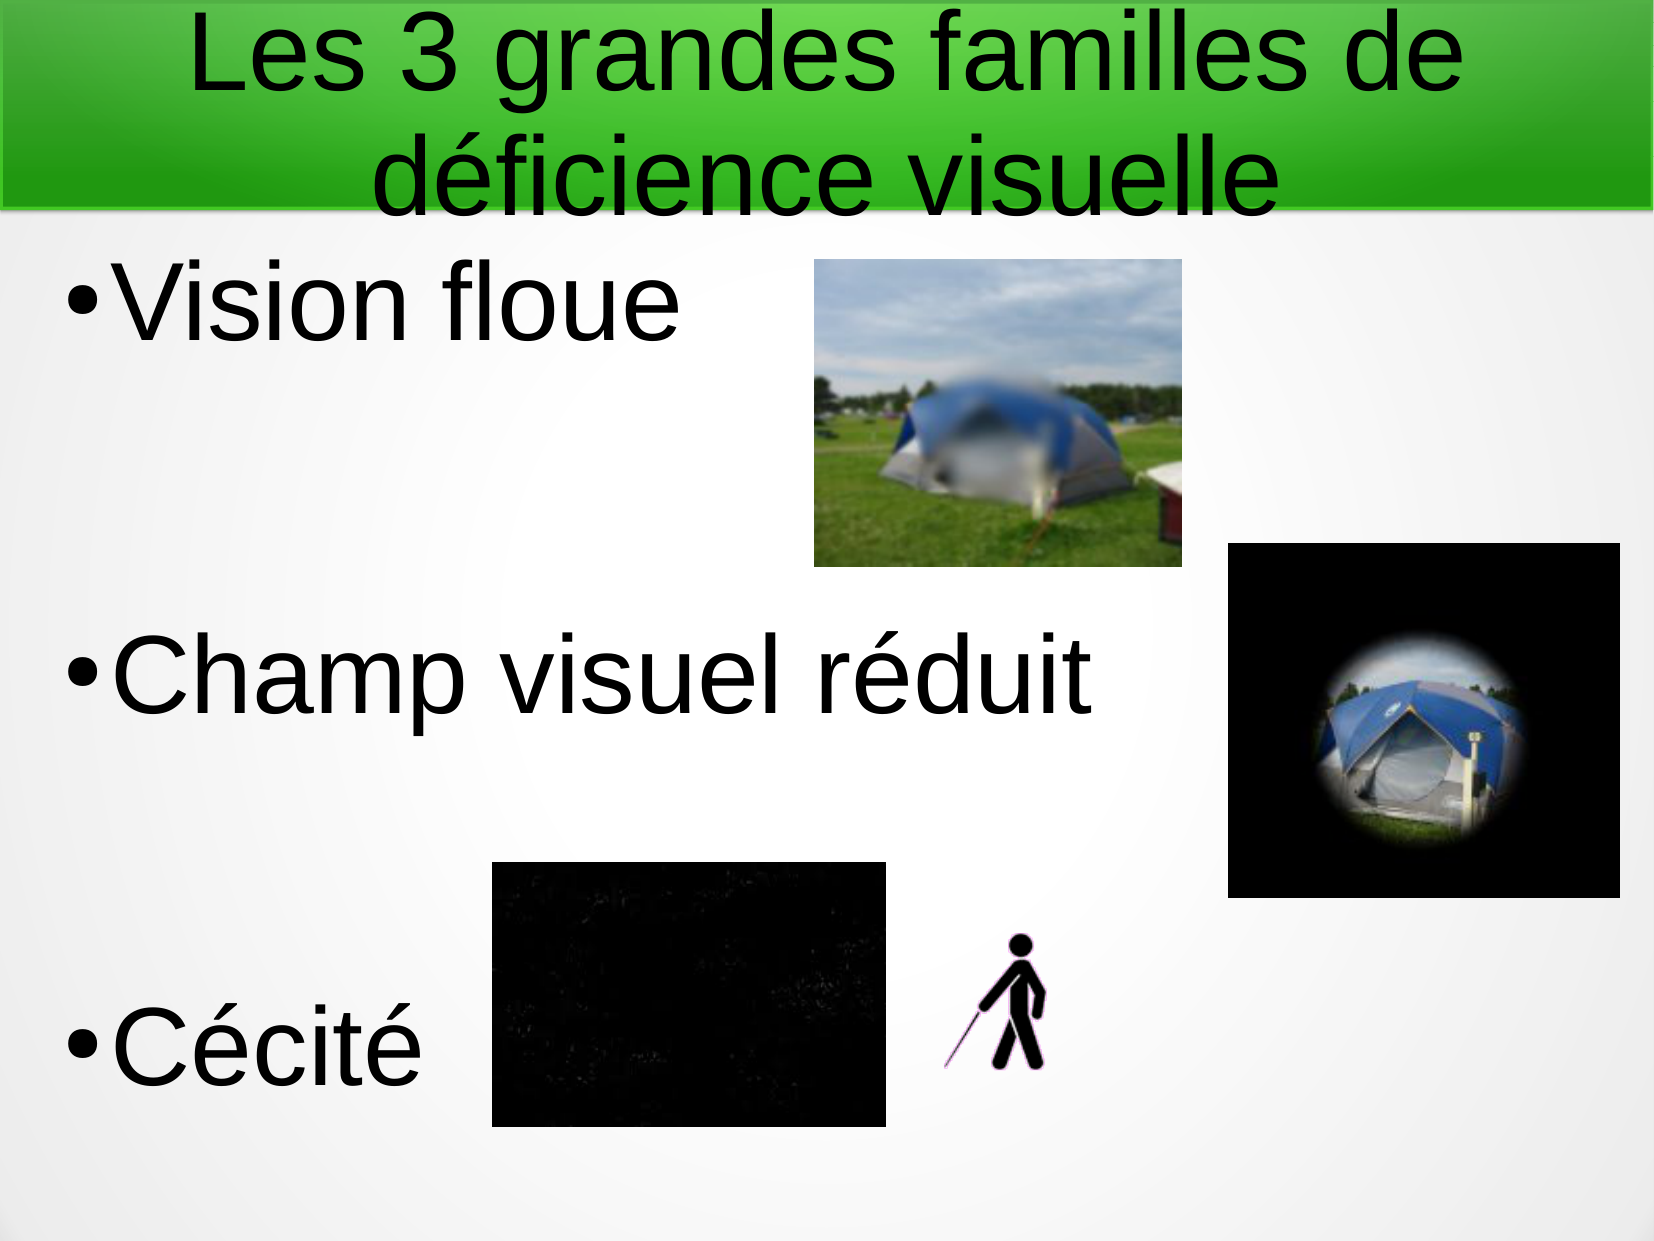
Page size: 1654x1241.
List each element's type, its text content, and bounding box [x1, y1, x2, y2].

picture [1228, 543, 1620, 898]
picture [814, 259, 1182, 567]
title Les 3 grandes familles de déficience visuelle [82, 0, 1571, 240]
picture [921, 921, 1078, 1078]
list Vision floue Champ visuel réduit Cécité [47, 240, 1607, 1111]
picture [492, 862, 886, 1127]
